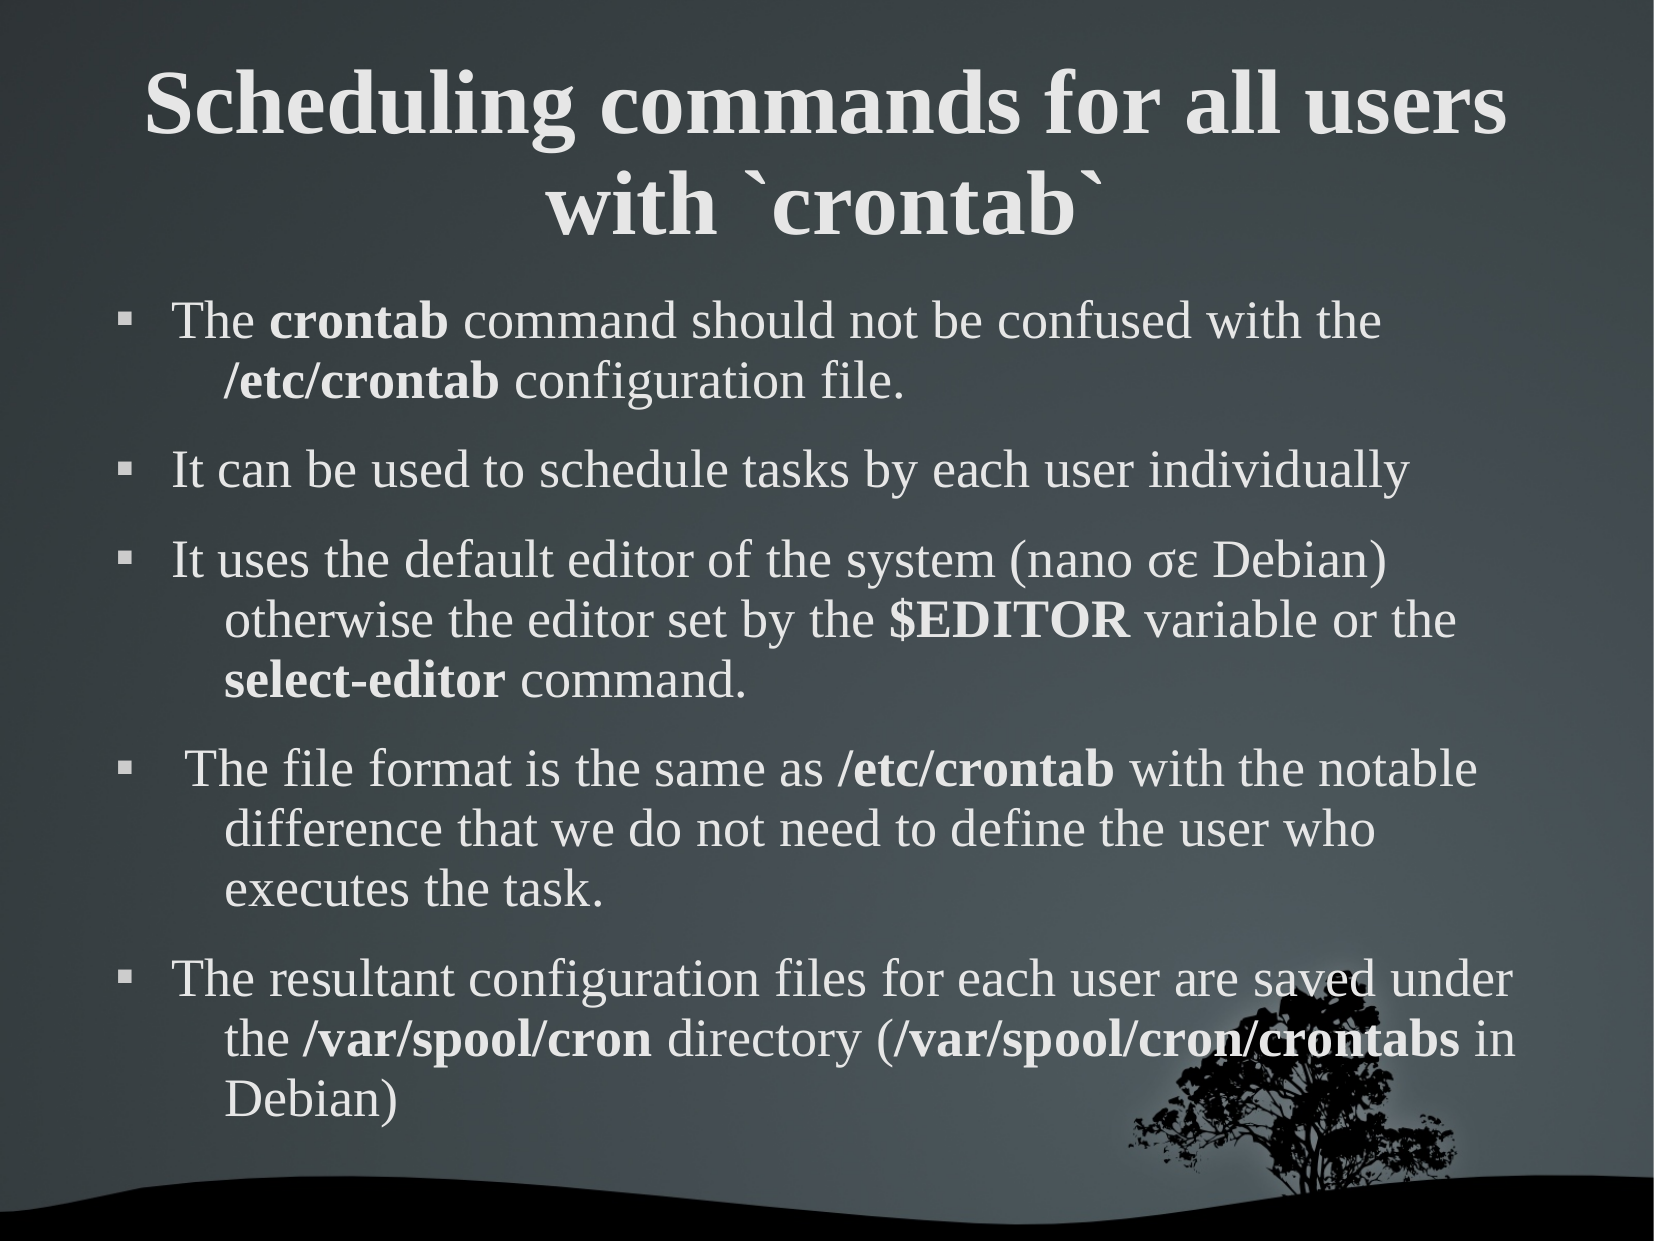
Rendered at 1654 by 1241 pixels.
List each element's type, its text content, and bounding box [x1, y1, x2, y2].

title Scheduling commands for all users with `crontab` [82, 49, 1571, 257]
picture [0, 0, 1654, 1241]
list The crontab command should not be confused with the /etc/crontab configuration file. It can be used to schedule tasks by each user individually It uses the default editor of the system (nano σε Debian) otherwise the editor set by the $EDITOR variable or the select-editor command. The file format is the same as /etc/crontab with the notable difference that we do not need to define the user who executes the task. The resultant configuration files for each user are saved under the /var/spool/cron directory (/var/spool/cron/crontabs in Debian) [82, 290, 1571, 1131]
